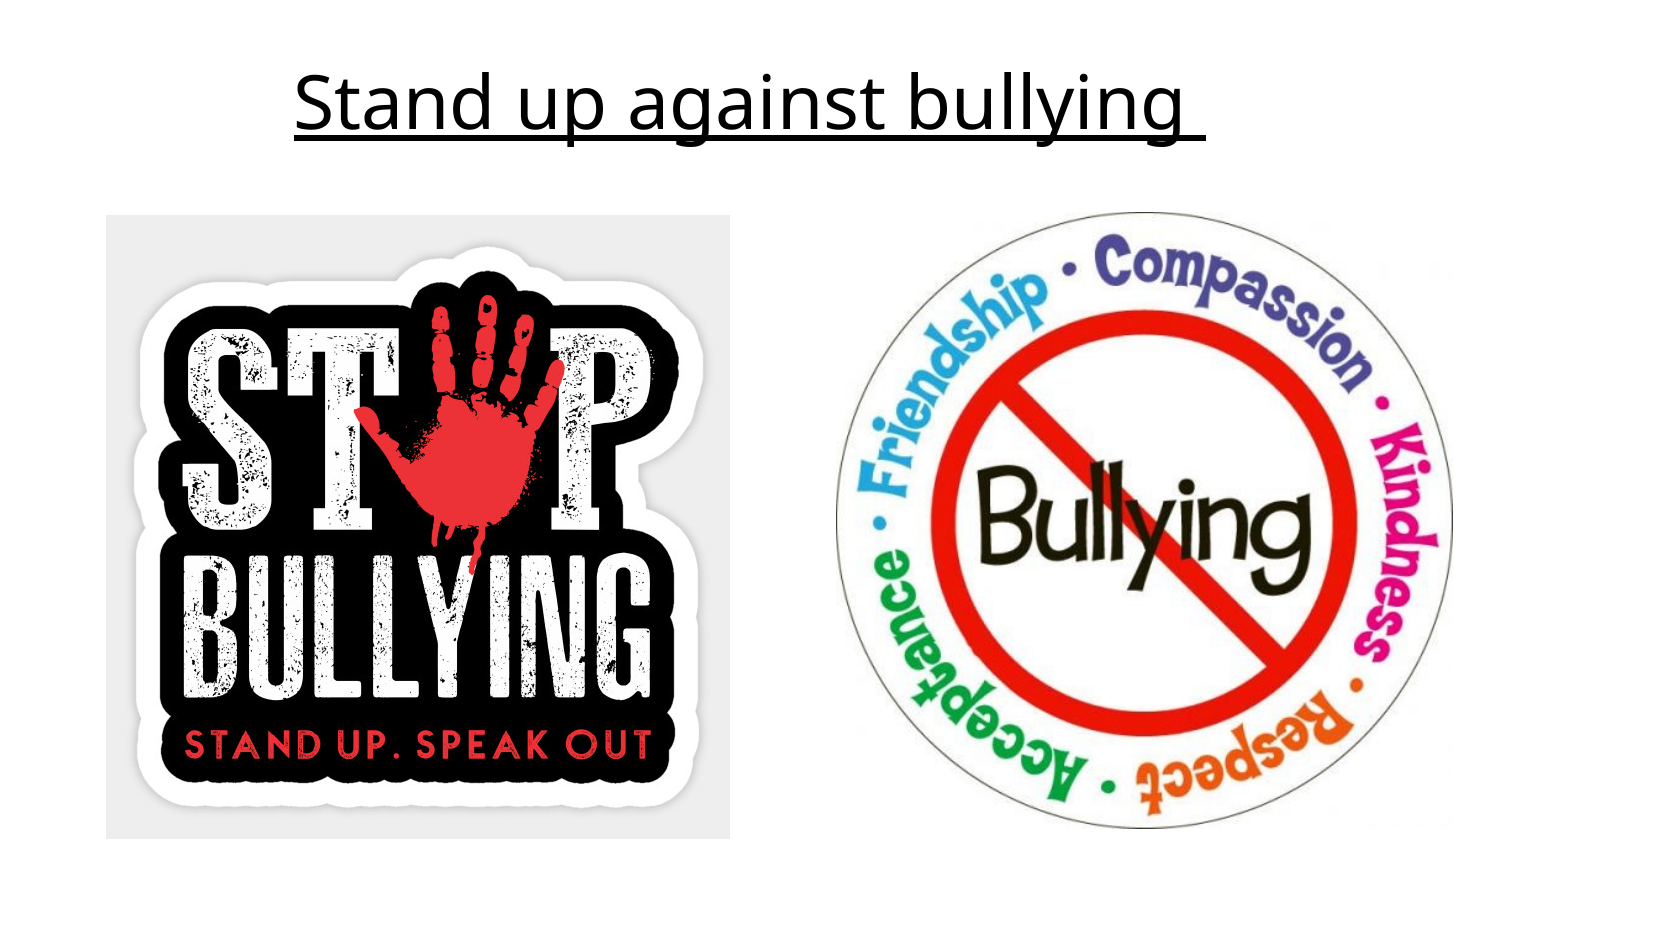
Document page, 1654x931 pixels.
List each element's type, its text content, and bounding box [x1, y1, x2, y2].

title Stand up against bullying [59, 11, 1441, 189]
picture [106, 215, 730, 839]
picture [836, 212, 1453, 829]
